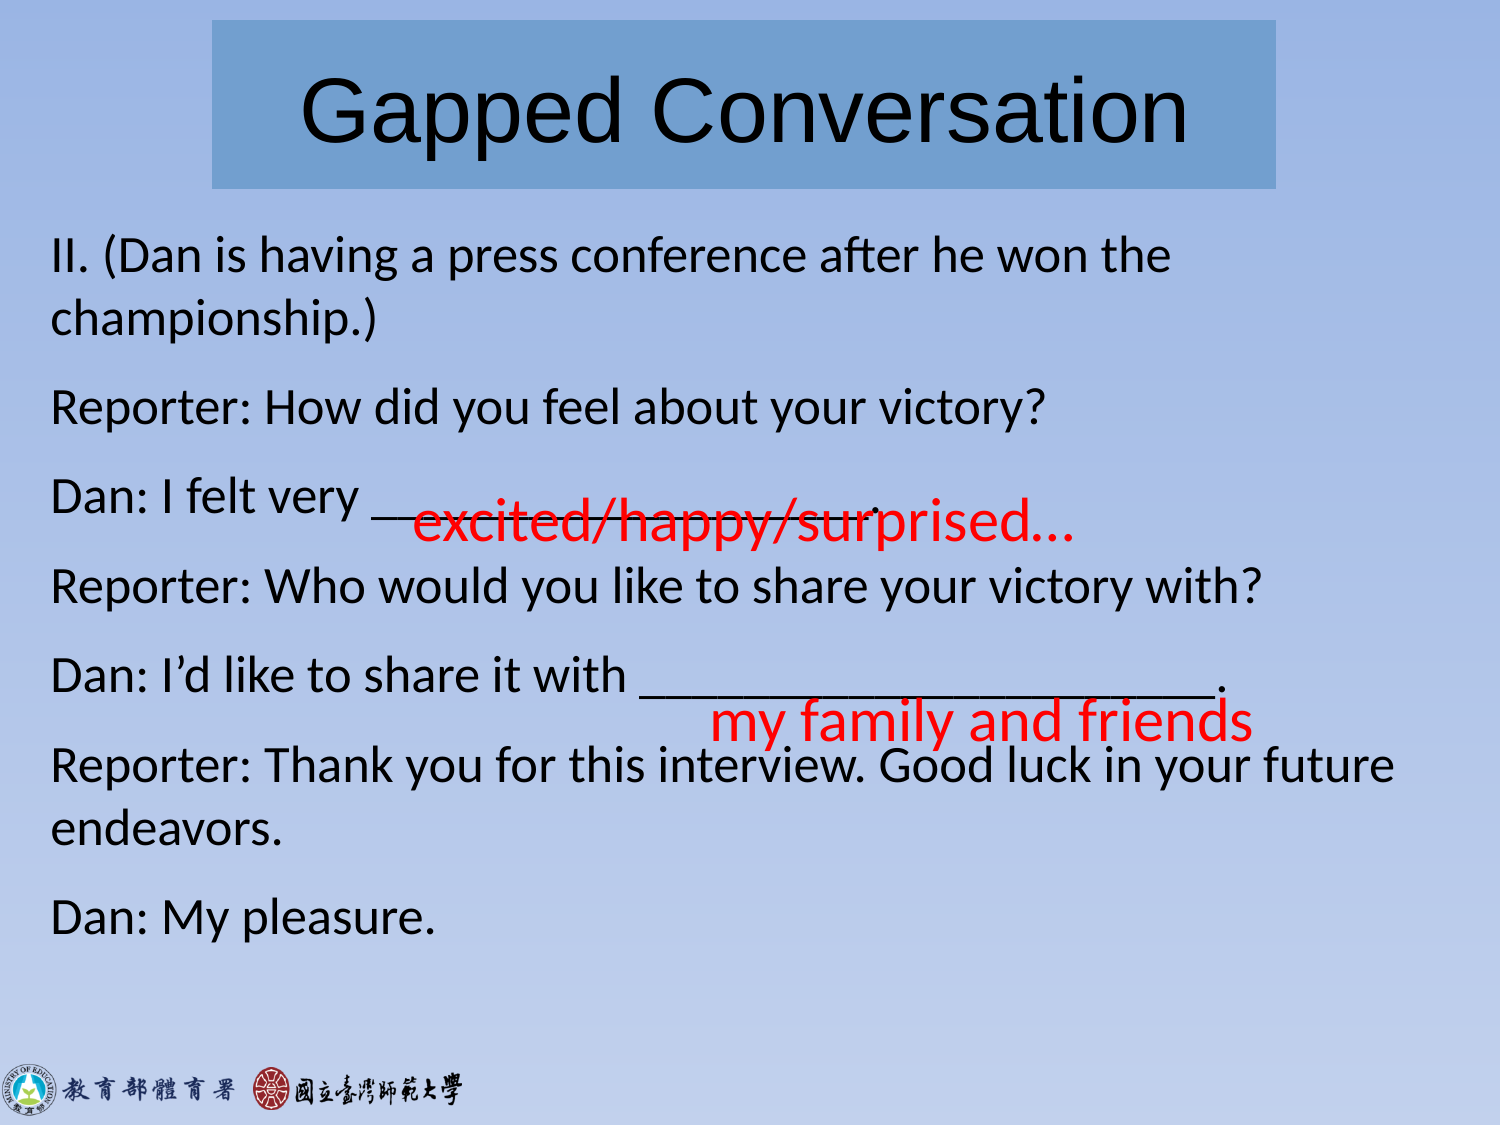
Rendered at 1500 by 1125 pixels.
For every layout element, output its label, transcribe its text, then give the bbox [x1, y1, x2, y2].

title Gapped Conversation [70, 11, 1421, 200]
text_box my family and friends [694, 671, 1277, 763]
text_box excited/happy/surprised… [397, 471, 1098, 563]
list II. (Dan is having a press conference after he won the championship.) Reporter: How did you feel about your victory? Dan: I felt very ___________________. Reporter: Who would you like to share your victory with? Dan: I’d like to share it with ______________________. Reporter: Thank you for this interview. Good luck in your future endeavors. Dan: My pleasure. [35, 212, 1481, 956]
